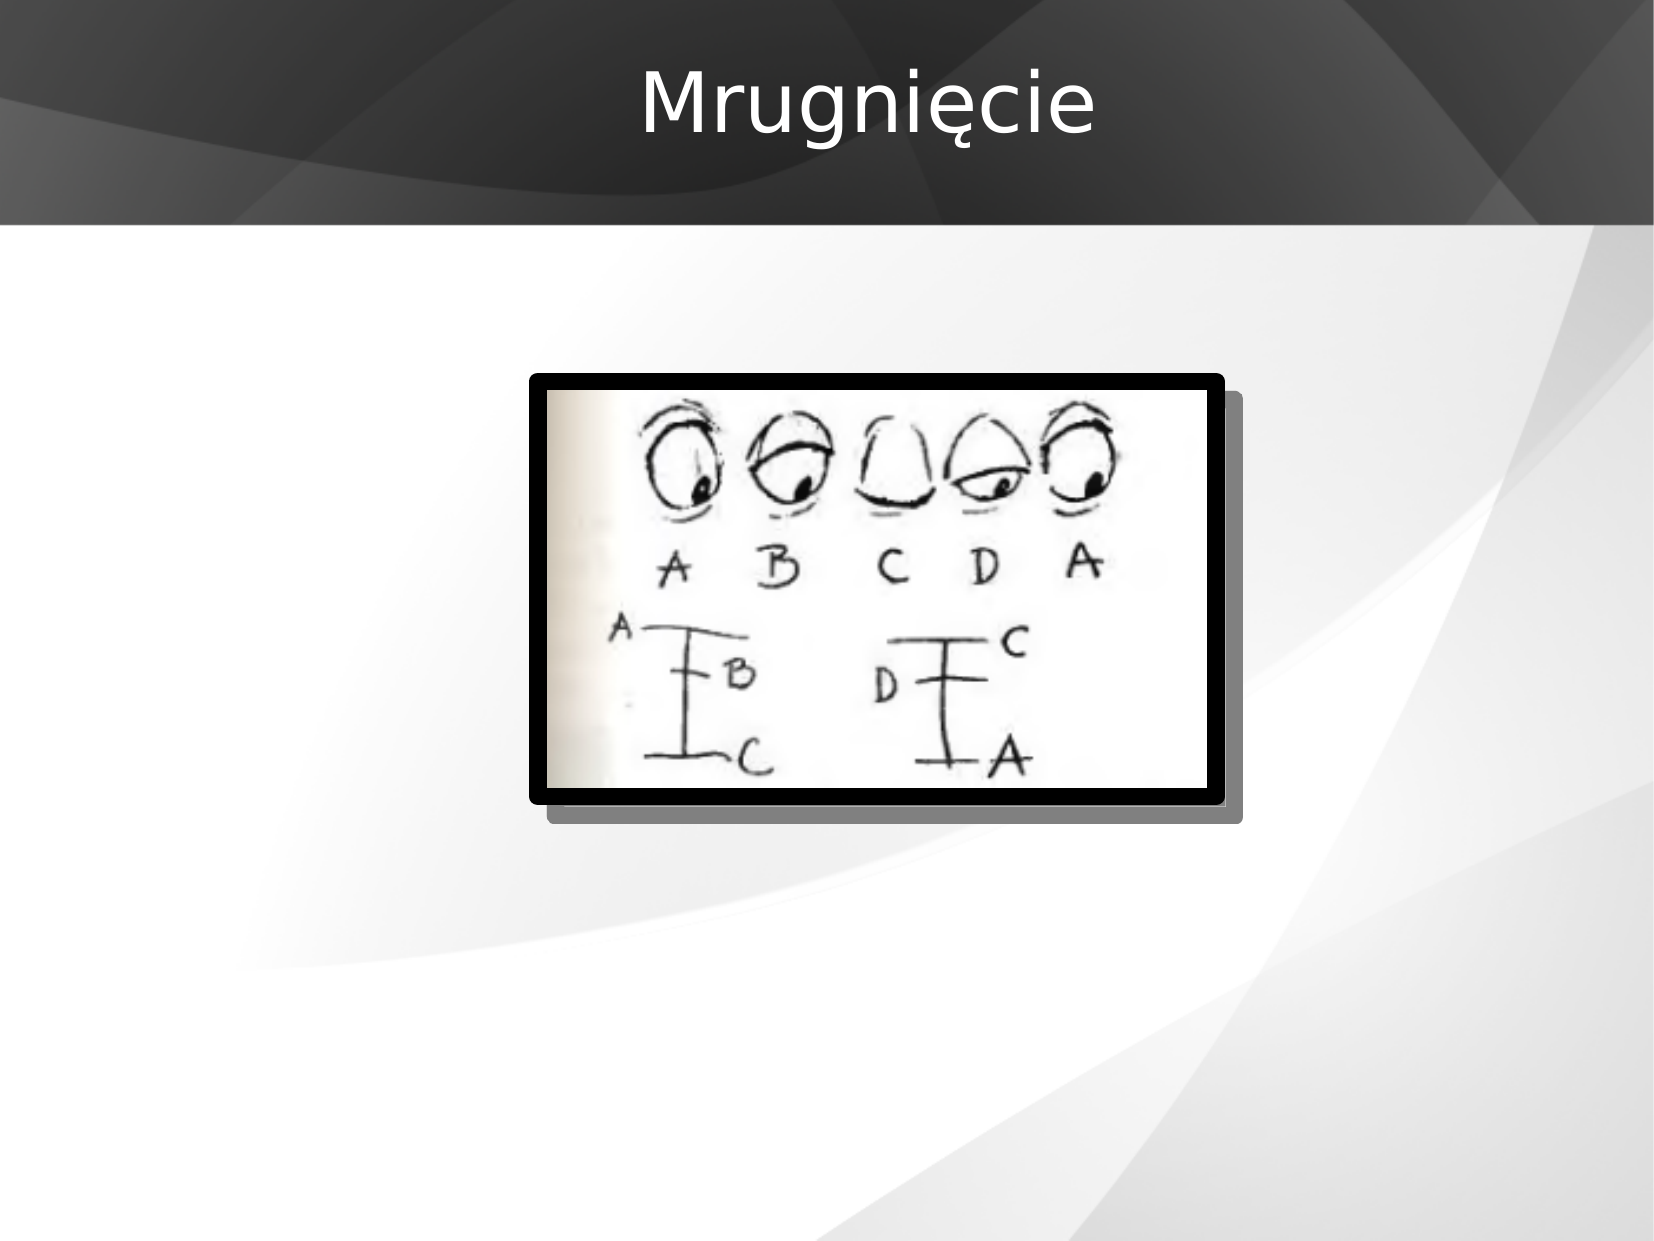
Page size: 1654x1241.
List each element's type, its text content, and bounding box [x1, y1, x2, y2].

title Mrugnięcie [124, 0, 1613, 208]
picture [0, 0, 1654, 1241]
